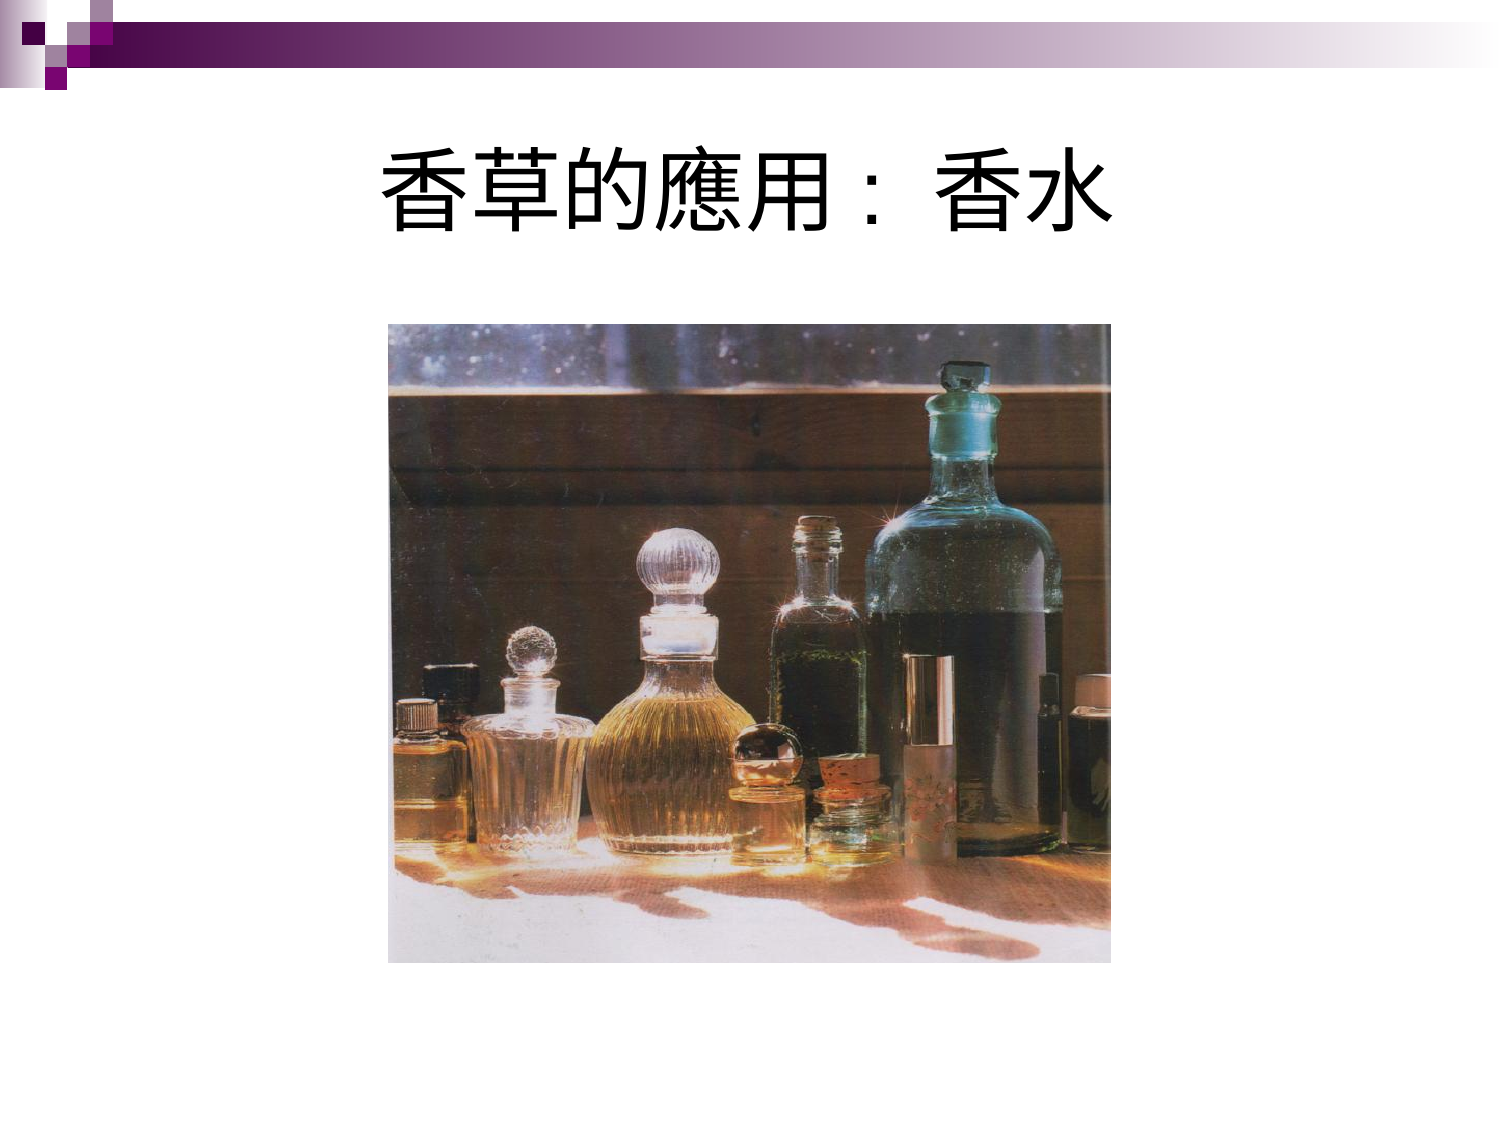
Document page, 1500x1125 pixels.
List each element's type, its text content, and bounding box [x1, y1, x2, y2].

title 香草的應用: 香水 [75, 75, 1426, 300]
chart [388, 324, 1111, 963]
